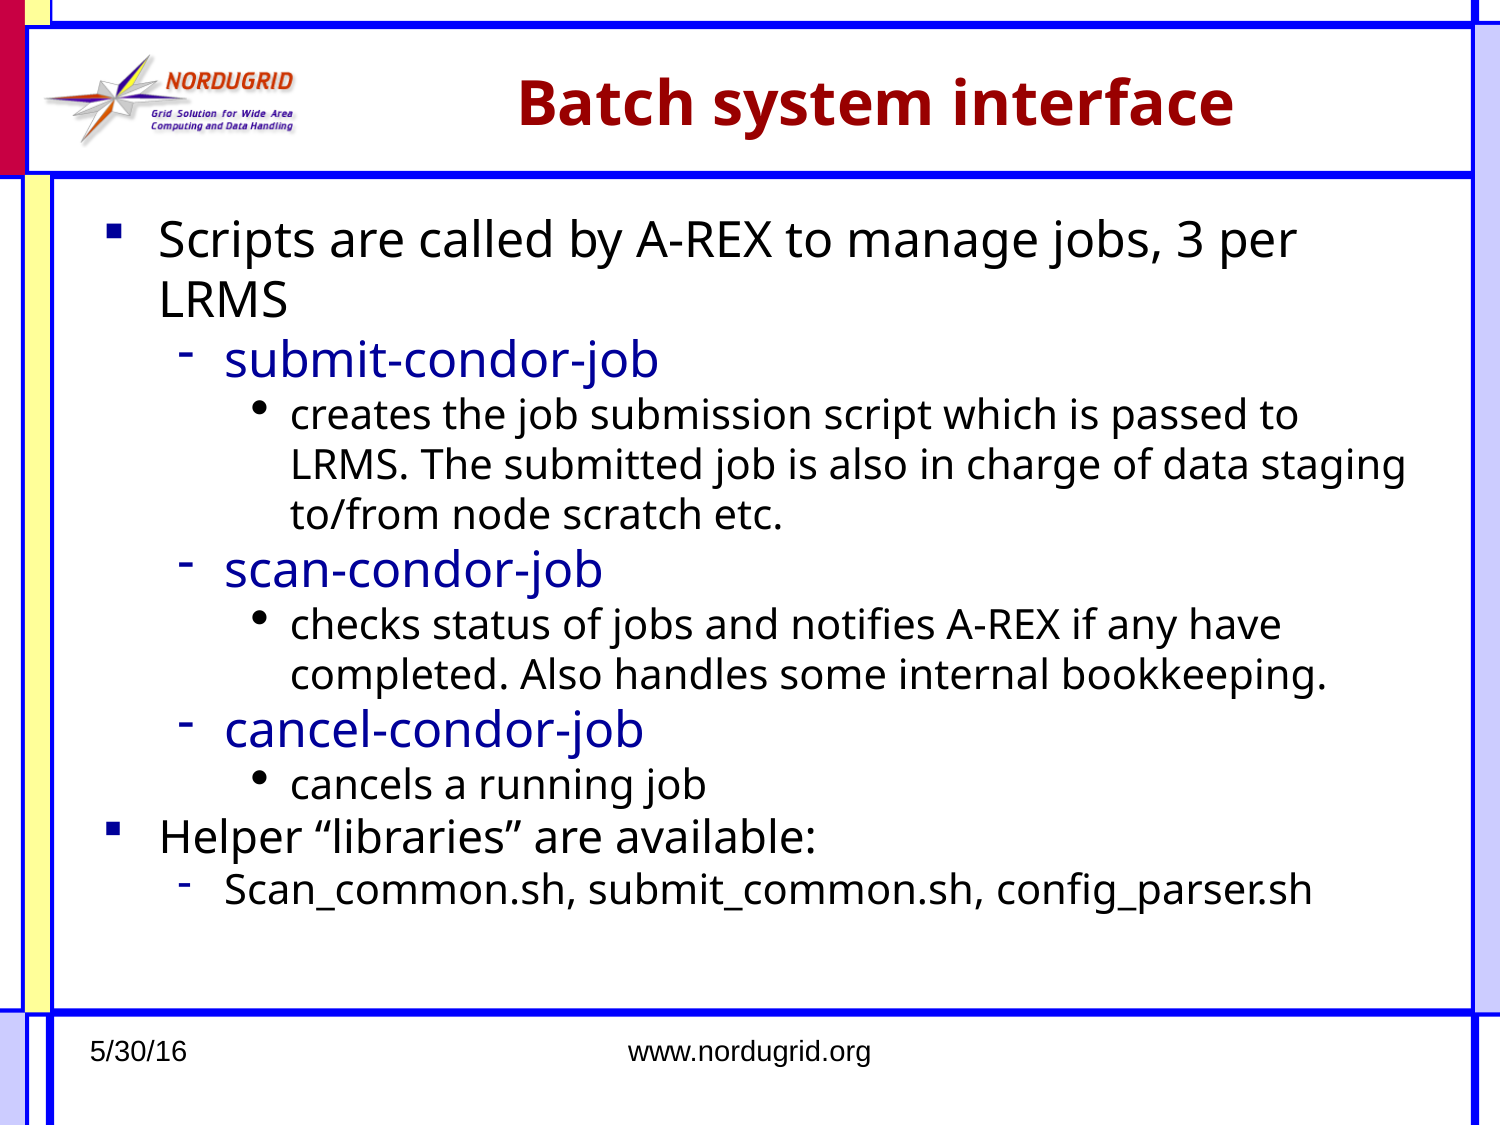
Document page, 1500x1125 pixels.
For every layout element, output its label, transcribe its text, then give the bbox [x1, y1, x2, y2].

text_box www.nordugrid.org [512, 1024, 988, 1103]
picture [40, 49, 300, 148]
text_box Scripts are called by A-REX to manage jobs, 3 per LRMS submit-condor-job creates the job submission script which is passed to LRMS. The submitted job is also in charge of data staging to/from node scratch etc. scan-condor-job checks status of jobs and notifies A-REX if any have completed. Also handles some internal bookkeeping. cancel-condor-job cancels a running job Helper “libraries” are available: Scan_common.sh, submit_common.sh, config_parser.sh [87, 200, 1425, 1000]
text_box 5/30/16 [75, 1024, 425, 1103]
text_box Batch system interface [324, 62, 1428, 138]
